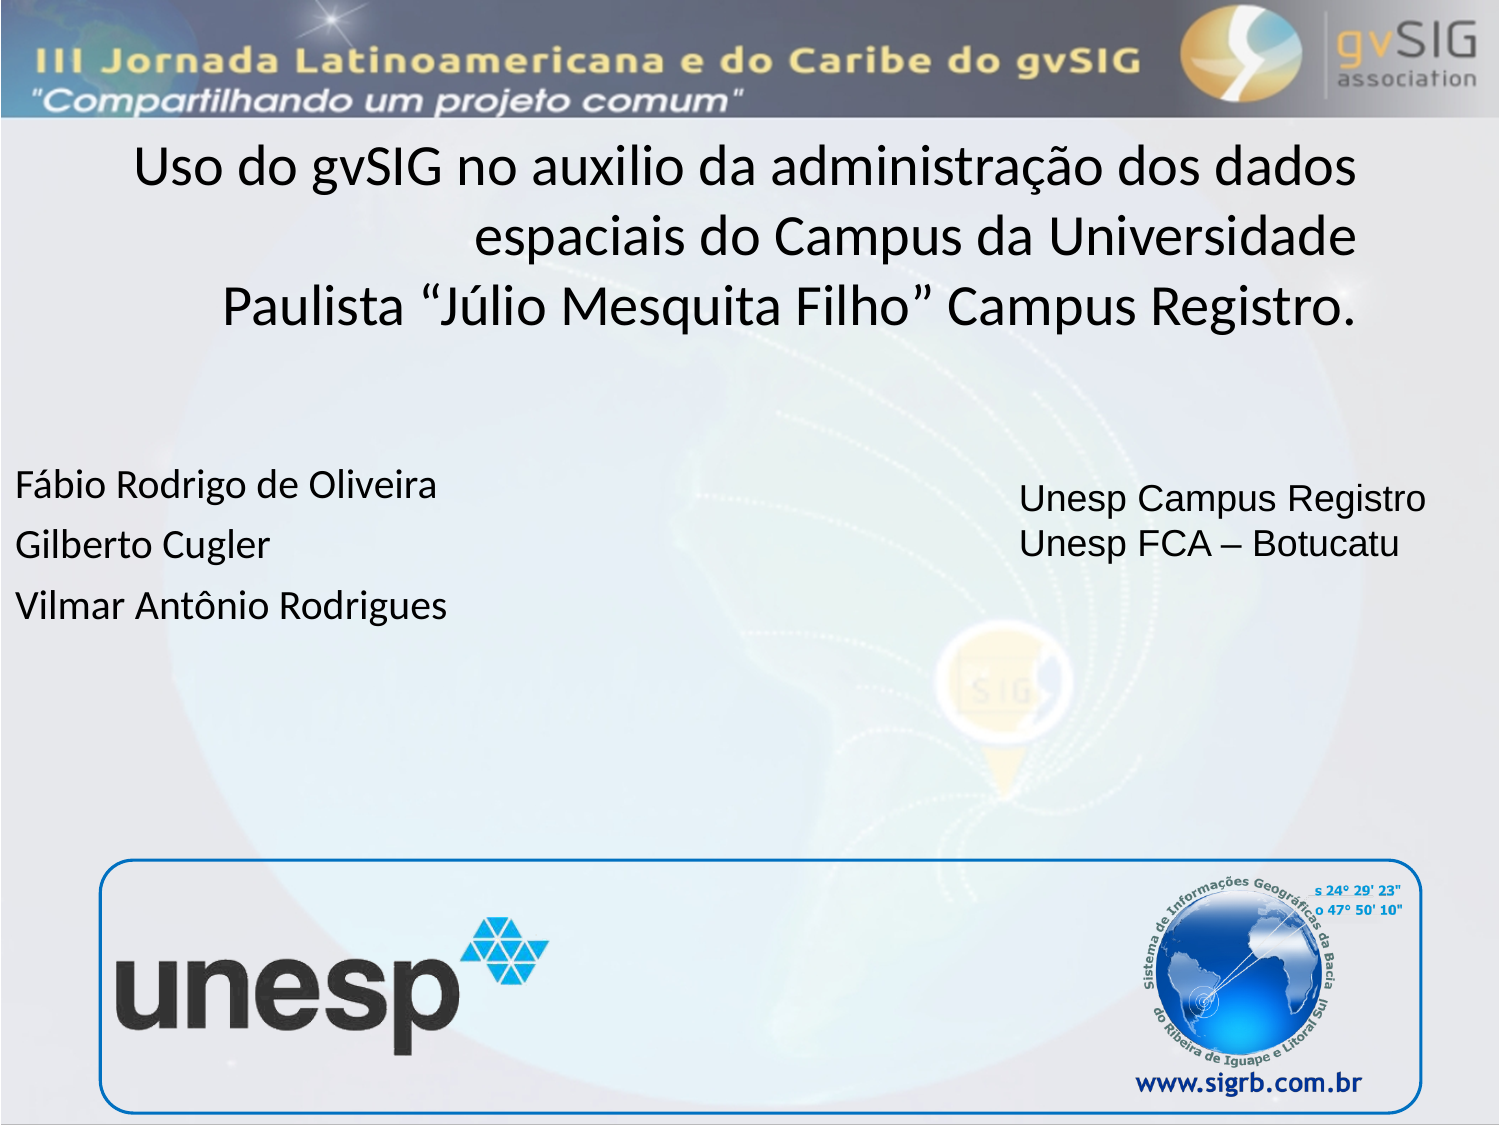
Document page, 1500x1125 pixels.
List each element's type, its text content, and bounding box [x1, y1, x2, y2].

subtitle Fábio Rodrigo de Oliveira Gilberto Cugler Vilmar Antônio Rodrigues [0, 417, 485, 713]
picture [0, 0, 1500, 417]
text_box Unesp Campus Registro Unesp FCA – Botucatu [1004, 466, 1465, 572]
title Uso do gvSIG no auxilio da administração dos dados espaciais do Campus da Universidade Paulista “Júlio Mesquita Filho” Campus Registro. [117, 89, 1500, 445]
picture [0, 445, 1500, 1125]
